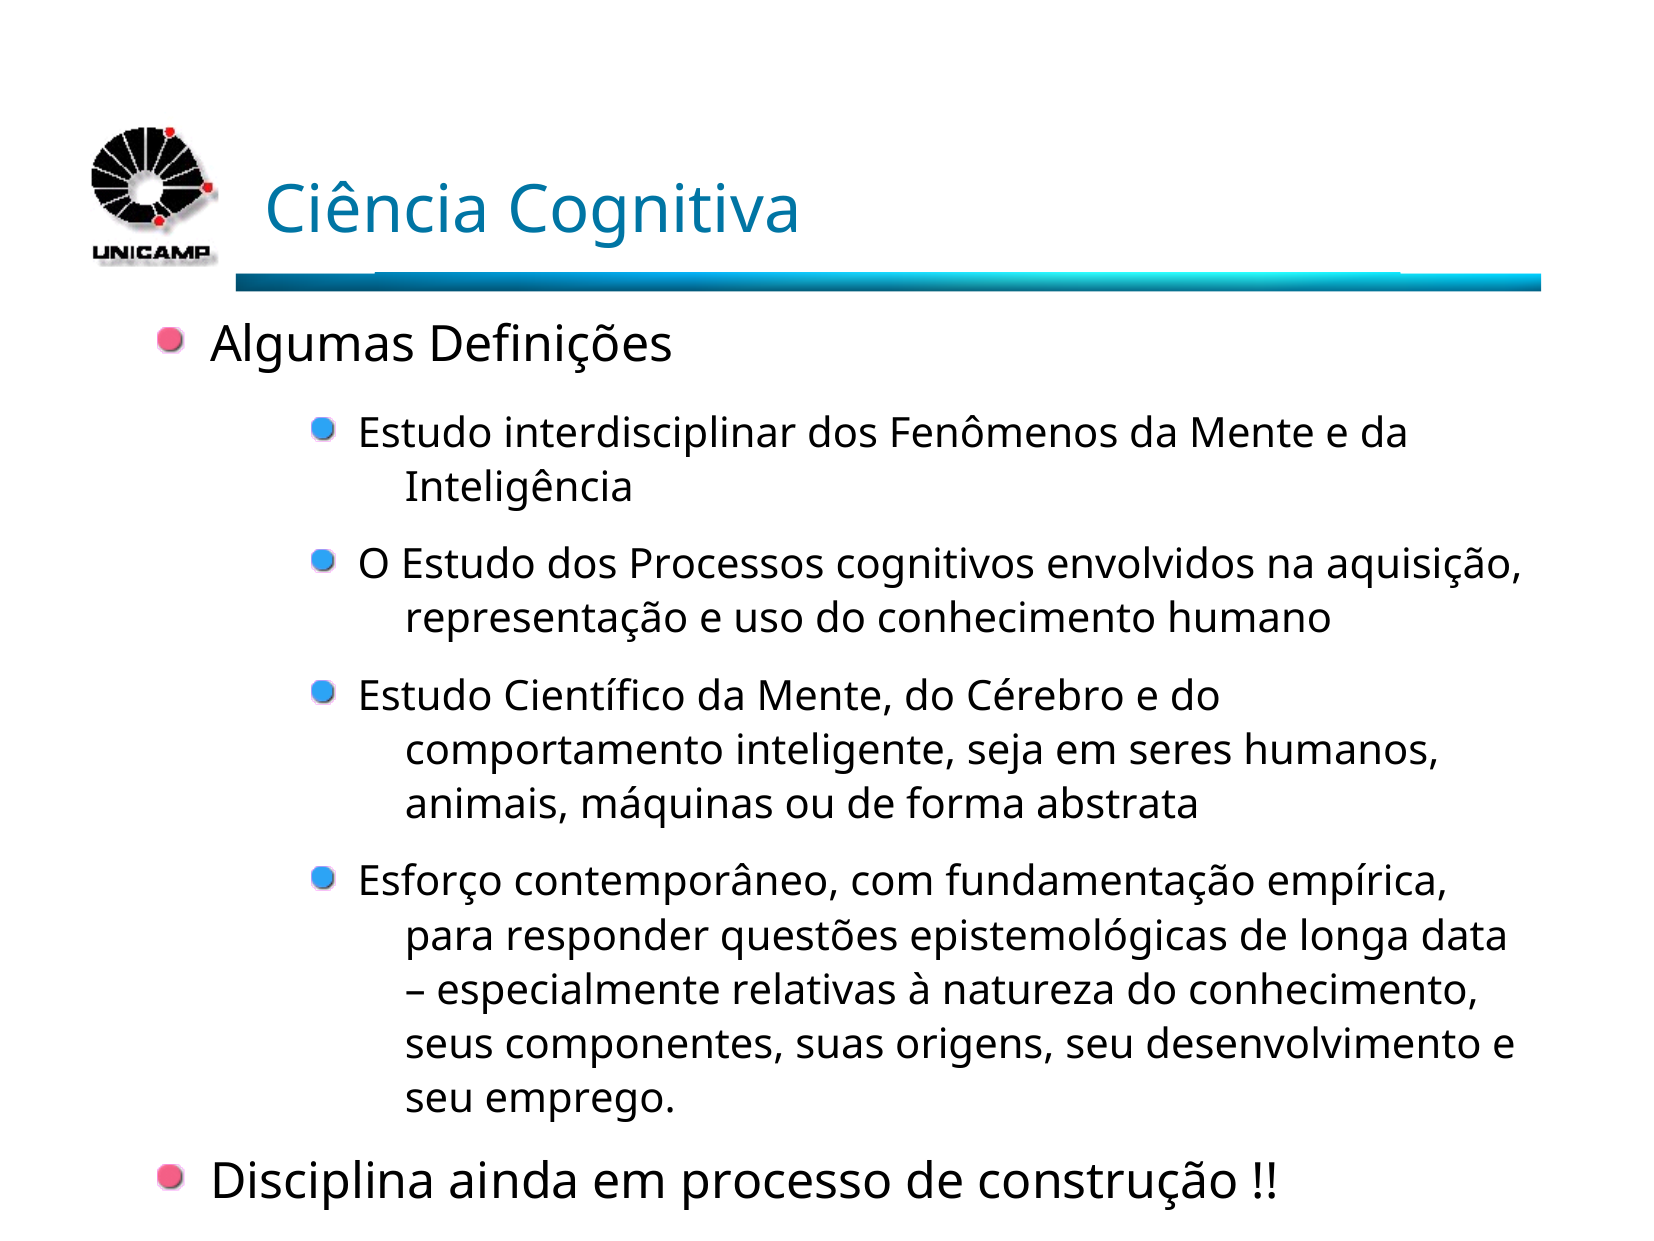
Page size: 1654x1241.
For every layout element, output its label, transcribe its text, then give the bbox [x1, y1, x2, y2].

title Ciência Cognitiva [264, 35, 1534, 250]
picture [156, 1182, 186, 1192]
list Algumas Definições Estudo interdisciplinar dos Fenômenos da Mente e da Inteligência O Estudo dos Processos cognitivos envolvidos na aquisição, representação e uso do conhecimento humano Estudo Científico da Mente, do Cérebro e do comportamento inteligente, seja em seres humanos, animais, máquinas ou de forma abstrata Esforço contemporâneo, com fundamentação empírica, para responder questões epistemológicas de longa data – especialmente relativas à natureza do conhecimento, seus componentes, suas origens, seu desenvolvimento e seu emprego. Disciplina ainda em processo de construção !! [121, 309, 1534, 1182]
picture [125, 272, 1654, 295]
